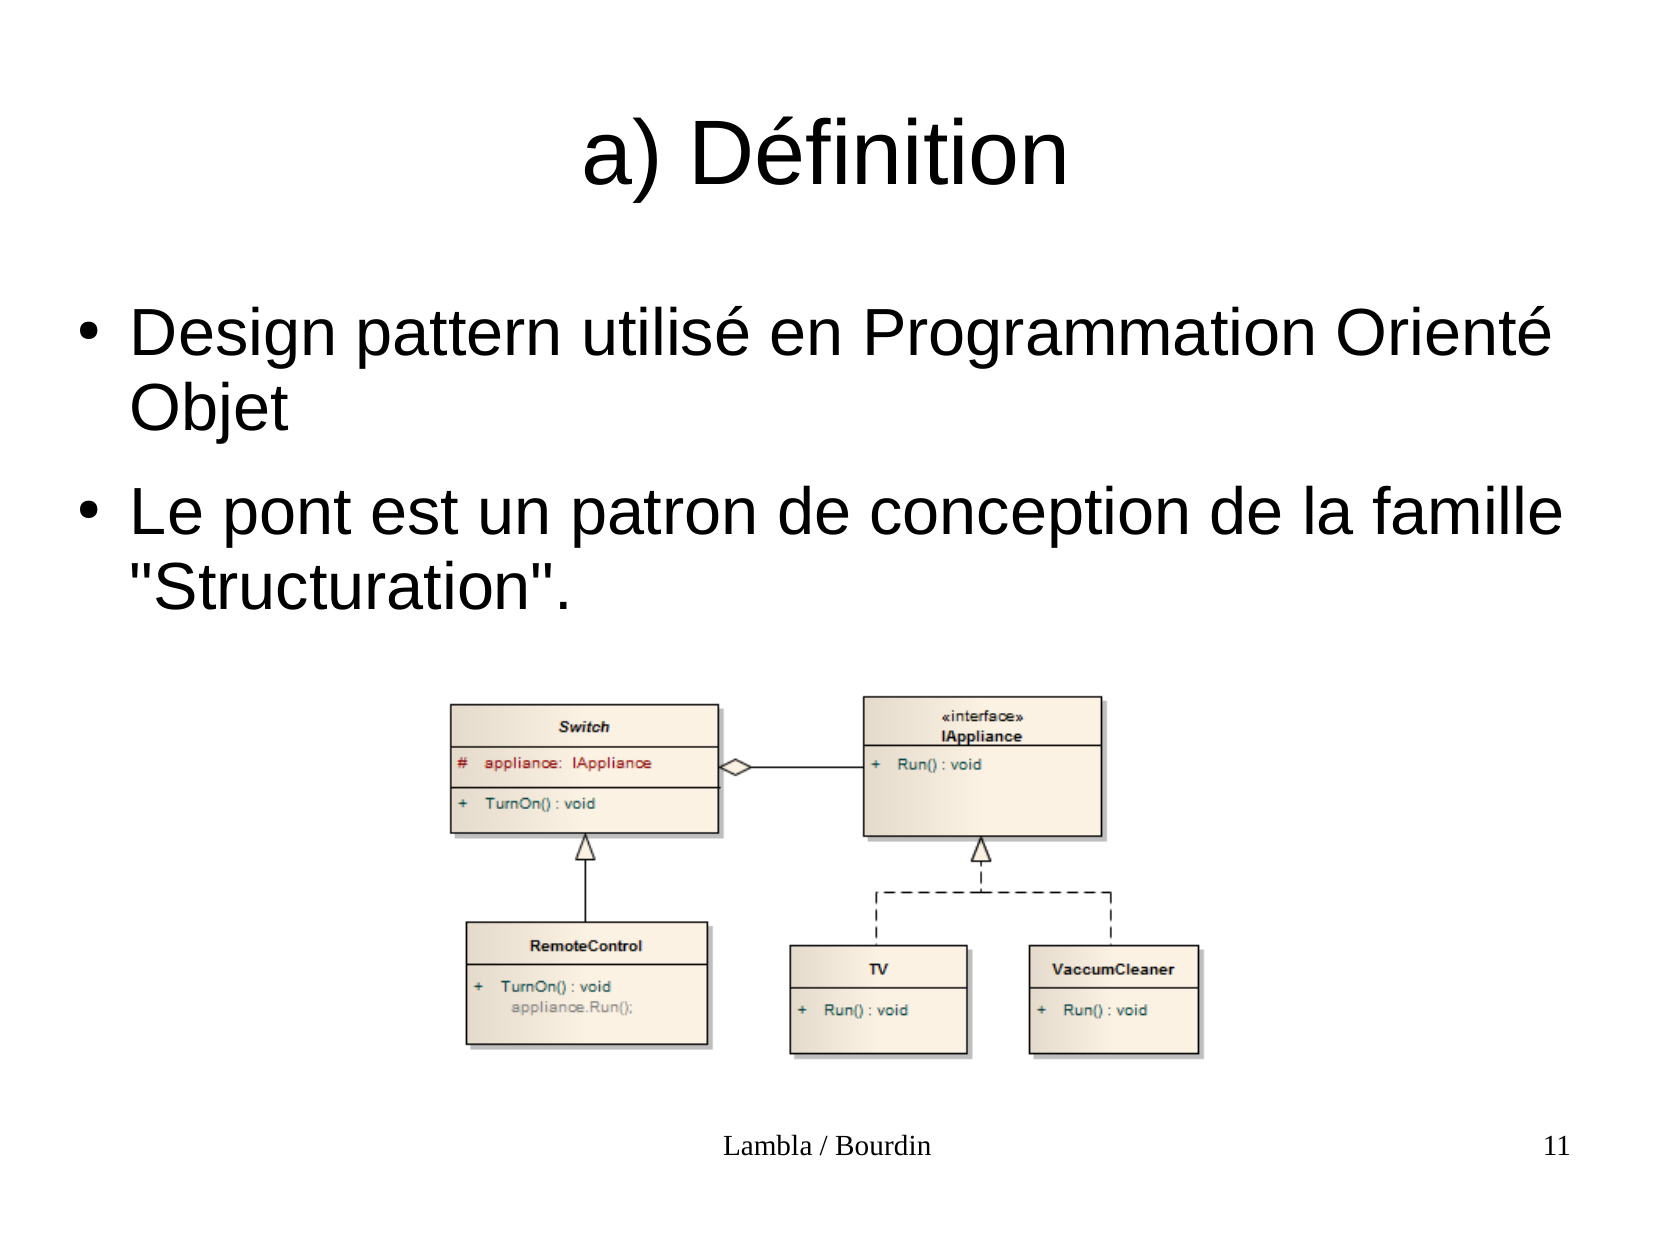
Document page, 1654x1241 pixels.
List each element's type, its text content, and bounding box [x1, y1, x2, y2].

picture [430, 687, 1223, 1075]
list Design pattern utilisé en Programmation Orienté Objet Le pont est un patron de conception de la famille "Structuration". [59, 295, 1595, 1114]
title a) Définition [82, 49, 1571, 257]
